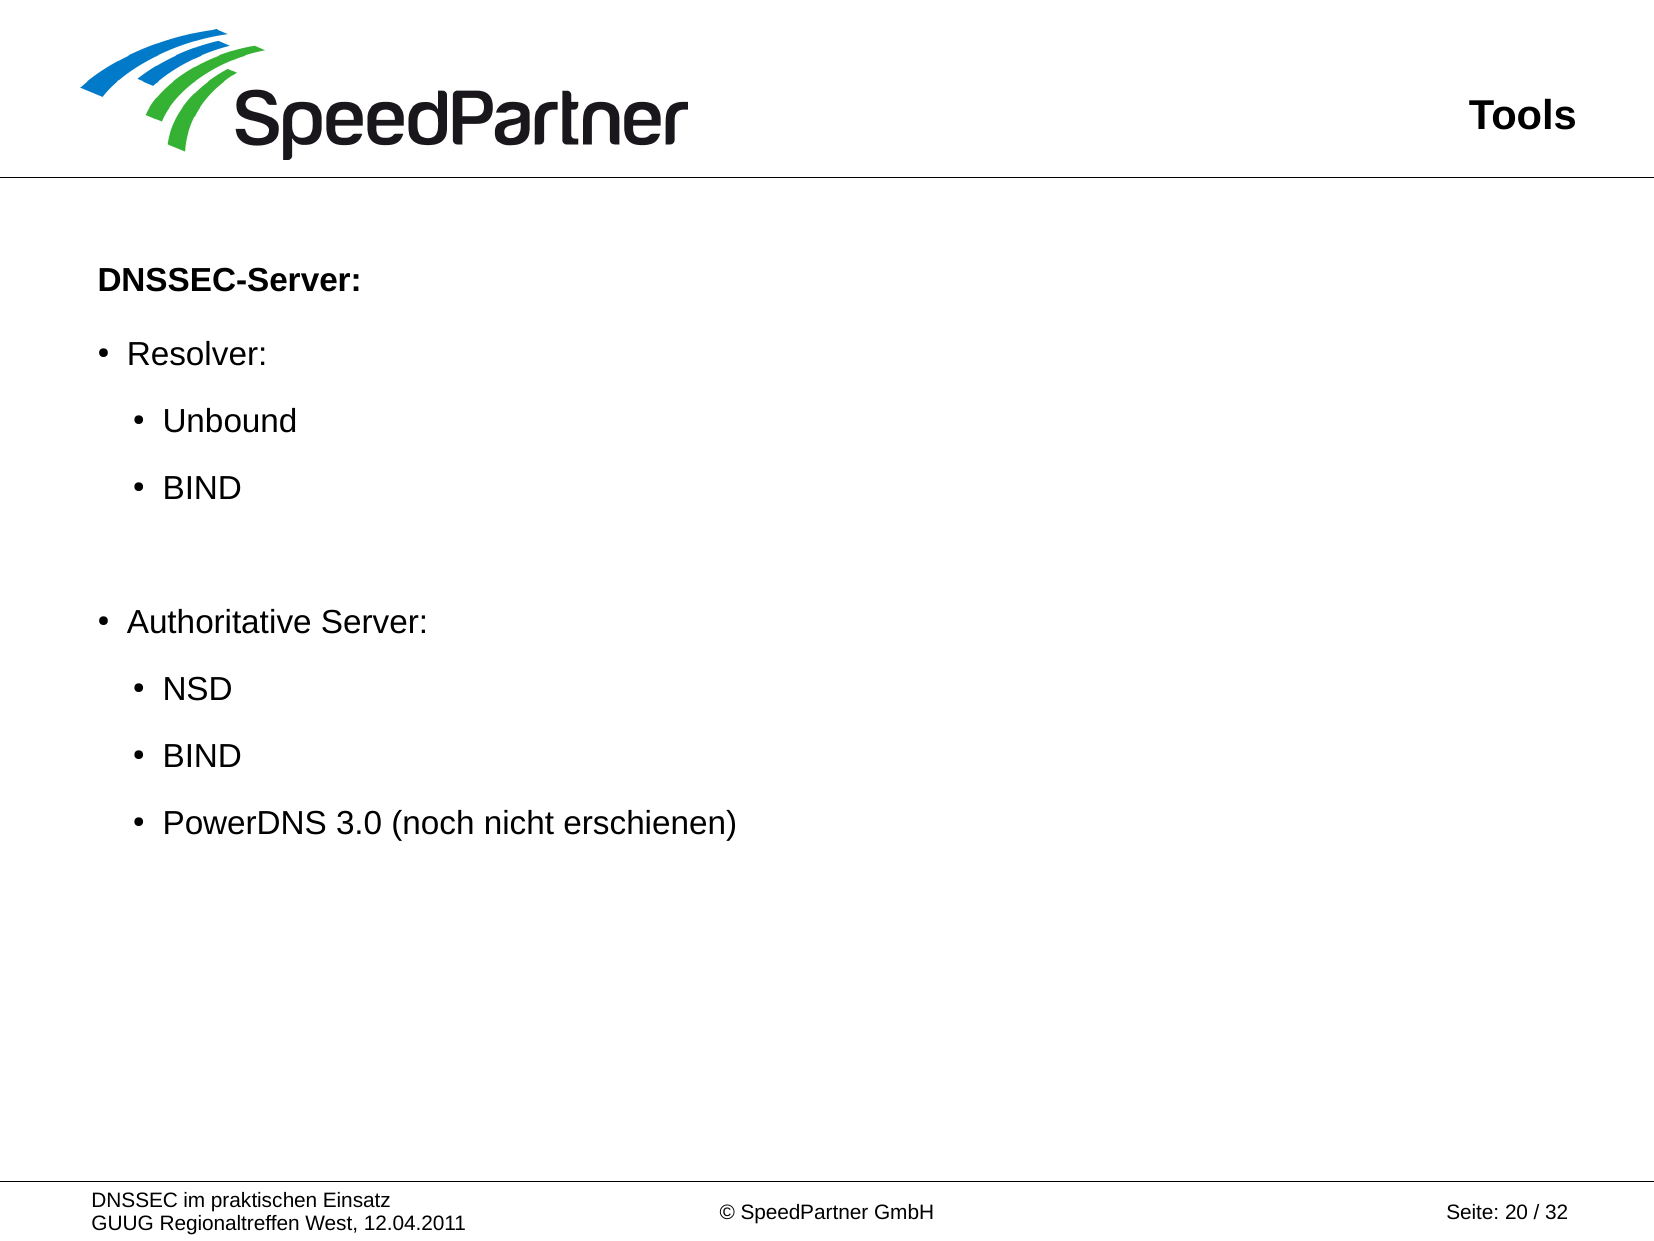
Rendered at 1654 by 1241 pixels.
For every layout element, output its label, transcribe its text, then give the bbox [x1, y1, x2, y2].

text_box DNSSEC-Server: Resolver: Unbound BIND Authoritative Server: NSD BIND PowerDNS 3.0 (noch nicht erschienen) [82, 253, 1565, 1151]
title Tools [590, 70, 1577, 160]
picture [80, 29, 688, 160]
